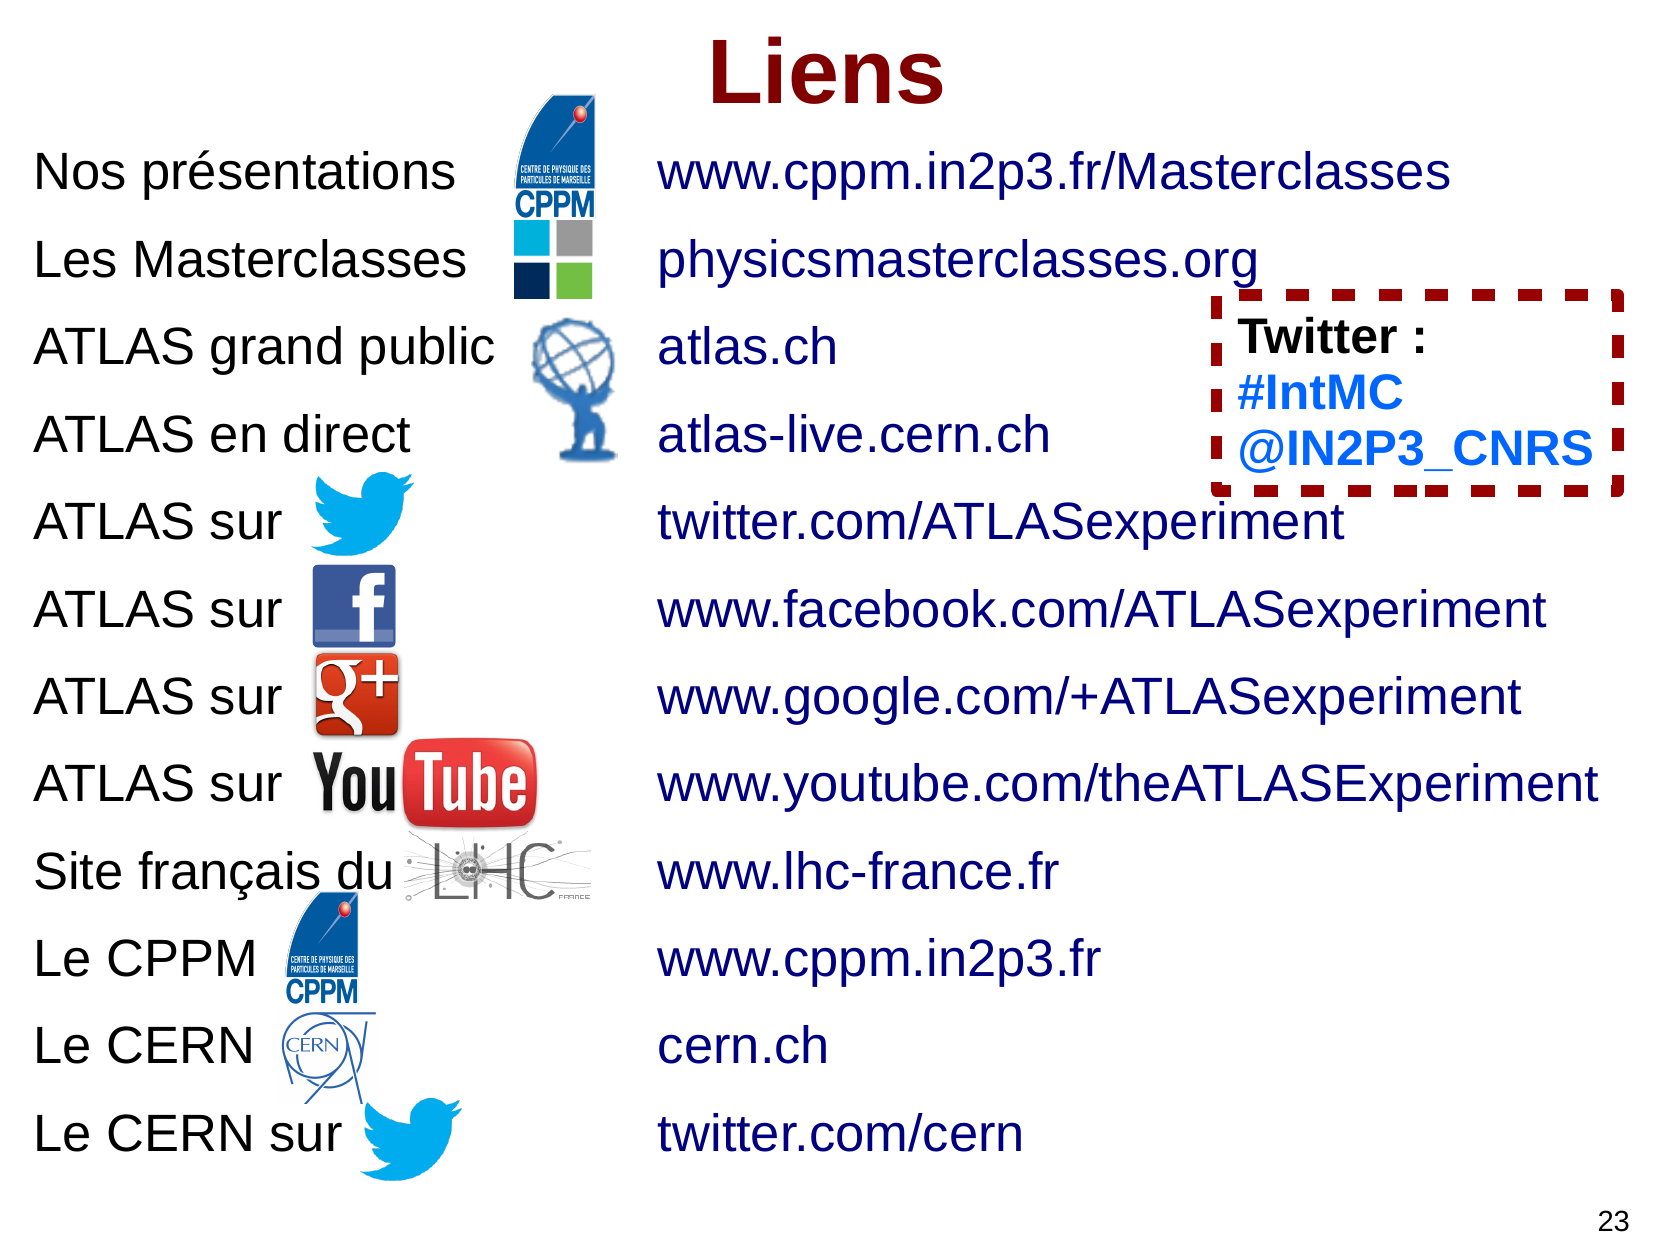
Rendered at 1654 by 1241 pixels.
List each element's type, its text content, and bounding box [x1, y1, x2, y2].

picture [285, 891, 359, 1005]
picture [514, 94, 596, 219]
picture [311, 472, 375, 556]
picture [531, 316, 618, 466]
picture [279, 1008, 462, 1182]
picture [438, 1098, 462, 1110]
title Liens [82, 17, 1571, 127]
text_box Twitter : #IntMC @IN2P3_CNRS [1216, 295, 1619, 491]
list Nos présentations www.cppm.in2p3.fr/Masterclasses Les Masterclasses physicsmasterclasses.org ATLAS grand public atlas.ch ATLAS en direct atlas-live.cern.ch ATLAS sur twitter.com/ATLASexperiment ATLAS sur www.facebook.com/ATLASexperiment ATLAS sur www.google.com/+ATLASexperiment ATLAS sur www.youtube.com/theATLASExperiment Site français du www.lhc-france.fr Le CPPM www.cppm.in2p3.fr Le CERN cern.ch Le CERN sur twitter.com/cern [0, 142, 1654, 1176]
picture [357, 472, 414, 556]
picture [311, 563, 591, 906]
picture [514, 220, 632, 299]
